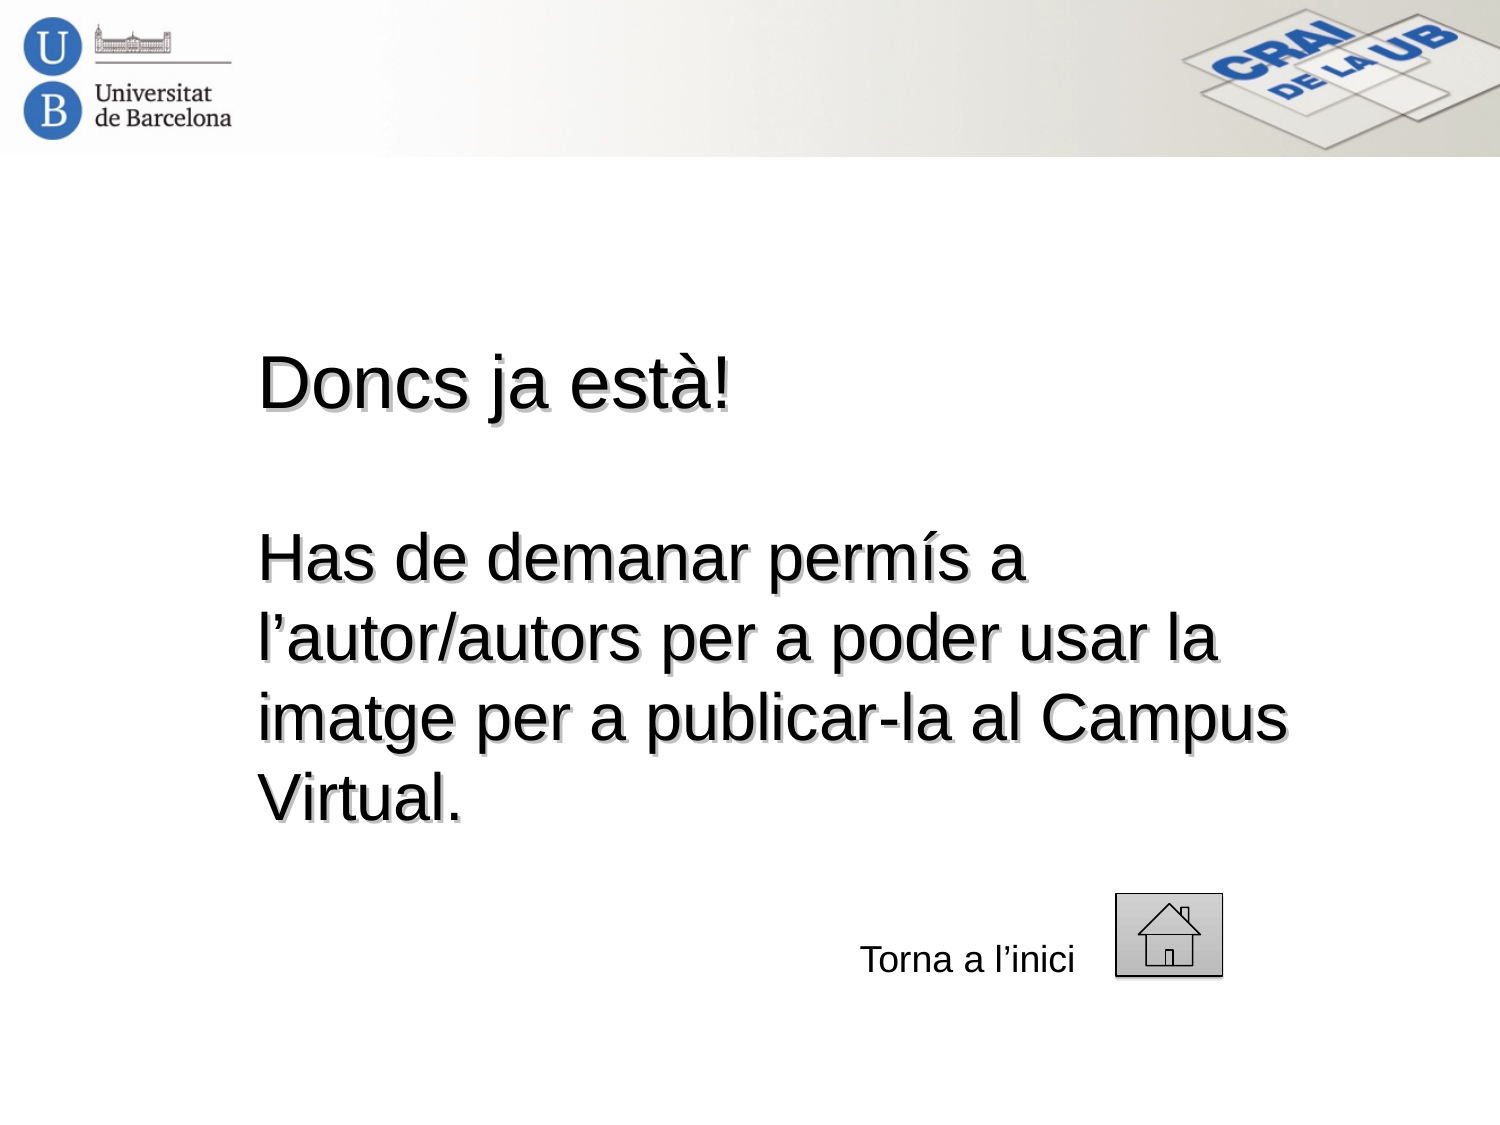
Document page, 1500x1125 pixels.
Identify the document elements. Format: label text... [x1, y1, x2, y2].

title Doncs ja està! Has de demanar permís a l’autor/autors per a poder usar la imatge per a publicar-la al Campus Virtual. [242, 326, 1353, 764]
text_box [1116, 893, 1223, 976]
text_box Torna a l’inici [844, 927, 1124, 988]
